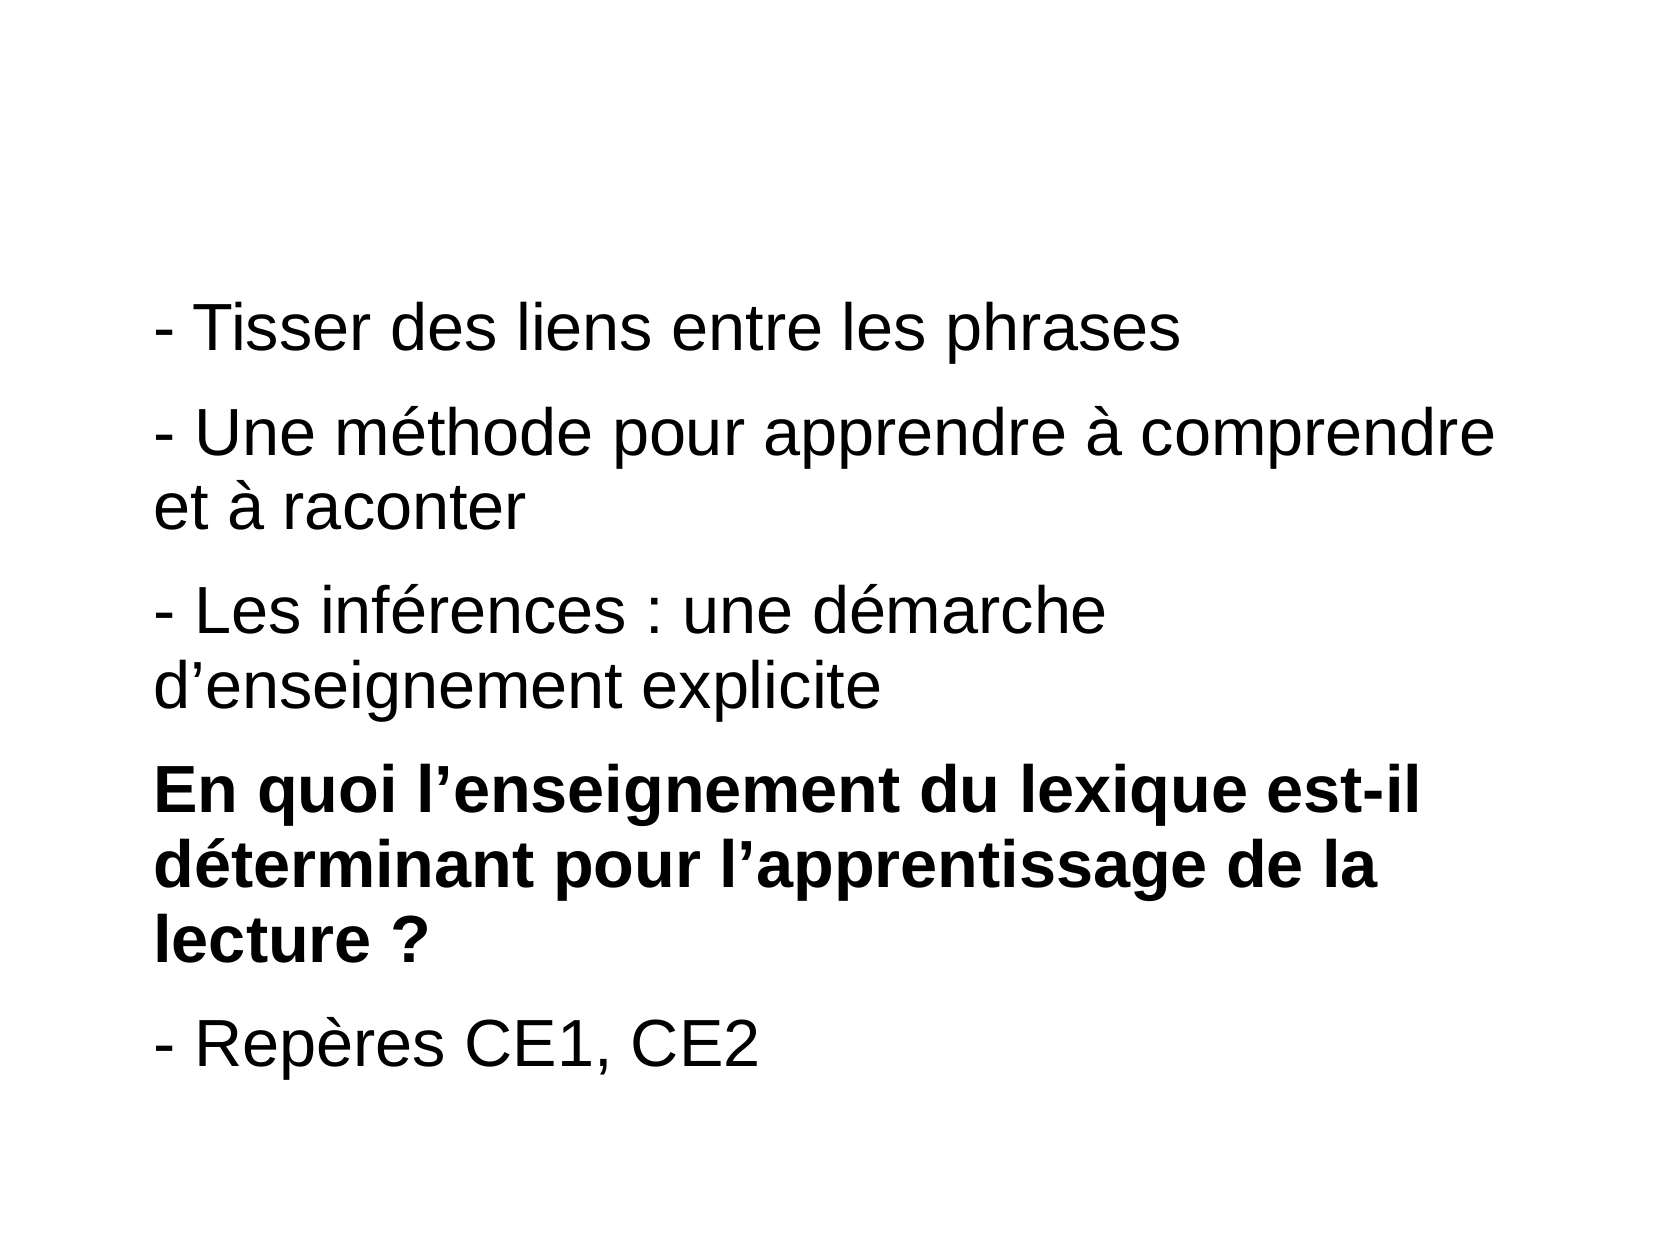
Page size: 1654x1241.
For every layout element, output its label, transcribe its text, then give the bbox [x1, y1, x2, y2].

list - Tisser des liens entre les phrases - Une méthode pour apprendre à comprendre et à raconter - Les inférences : une démarche d’enseignement explicite En quoi l’enseignement du lexique est-il déterminant pour l’apprentissage de la lecture ? - Repères CE1, CE2 [82, 290, 1571, 1082]
